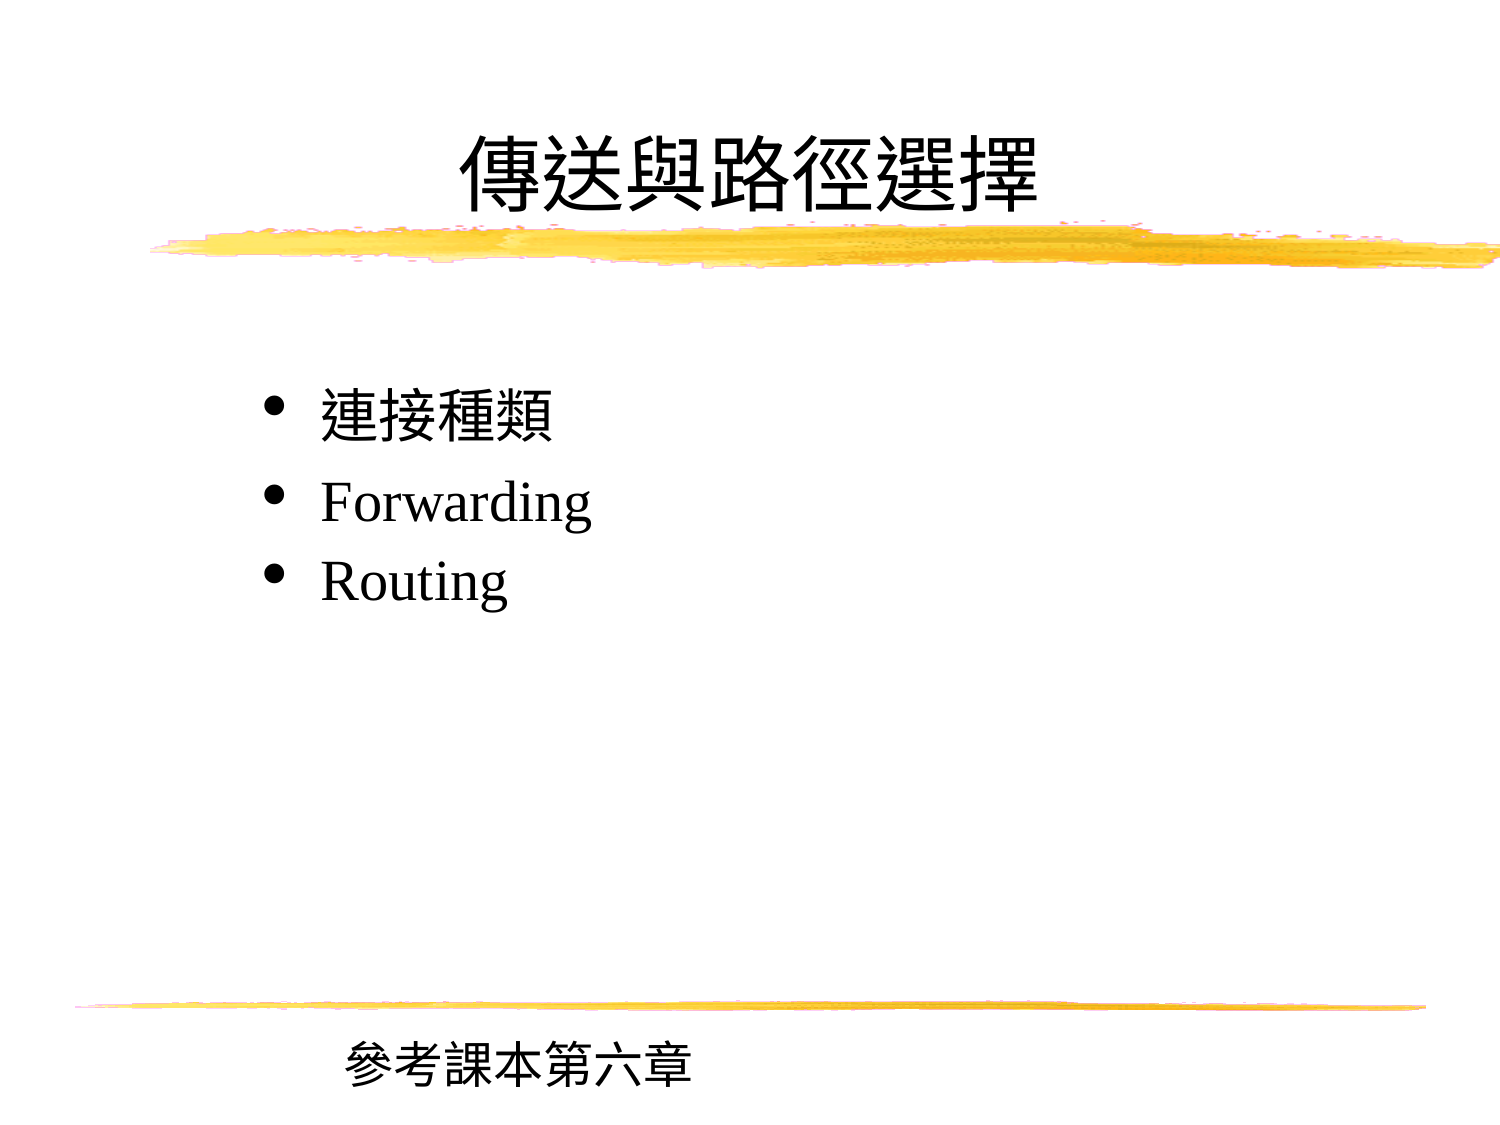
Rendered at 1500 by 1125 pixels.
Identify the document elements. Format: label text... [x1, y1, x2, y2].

text_box 參考課本第六章 [328, 1017, 709, 1093]
picture [75, 999, 1426, 1013]
picture [150, 215, 1500, 279]
list 連接種類 Forwarding Routing [249, 362, 1363, 888]
title 傳送與路徑選擇 [112, 49, 1388, 238]
